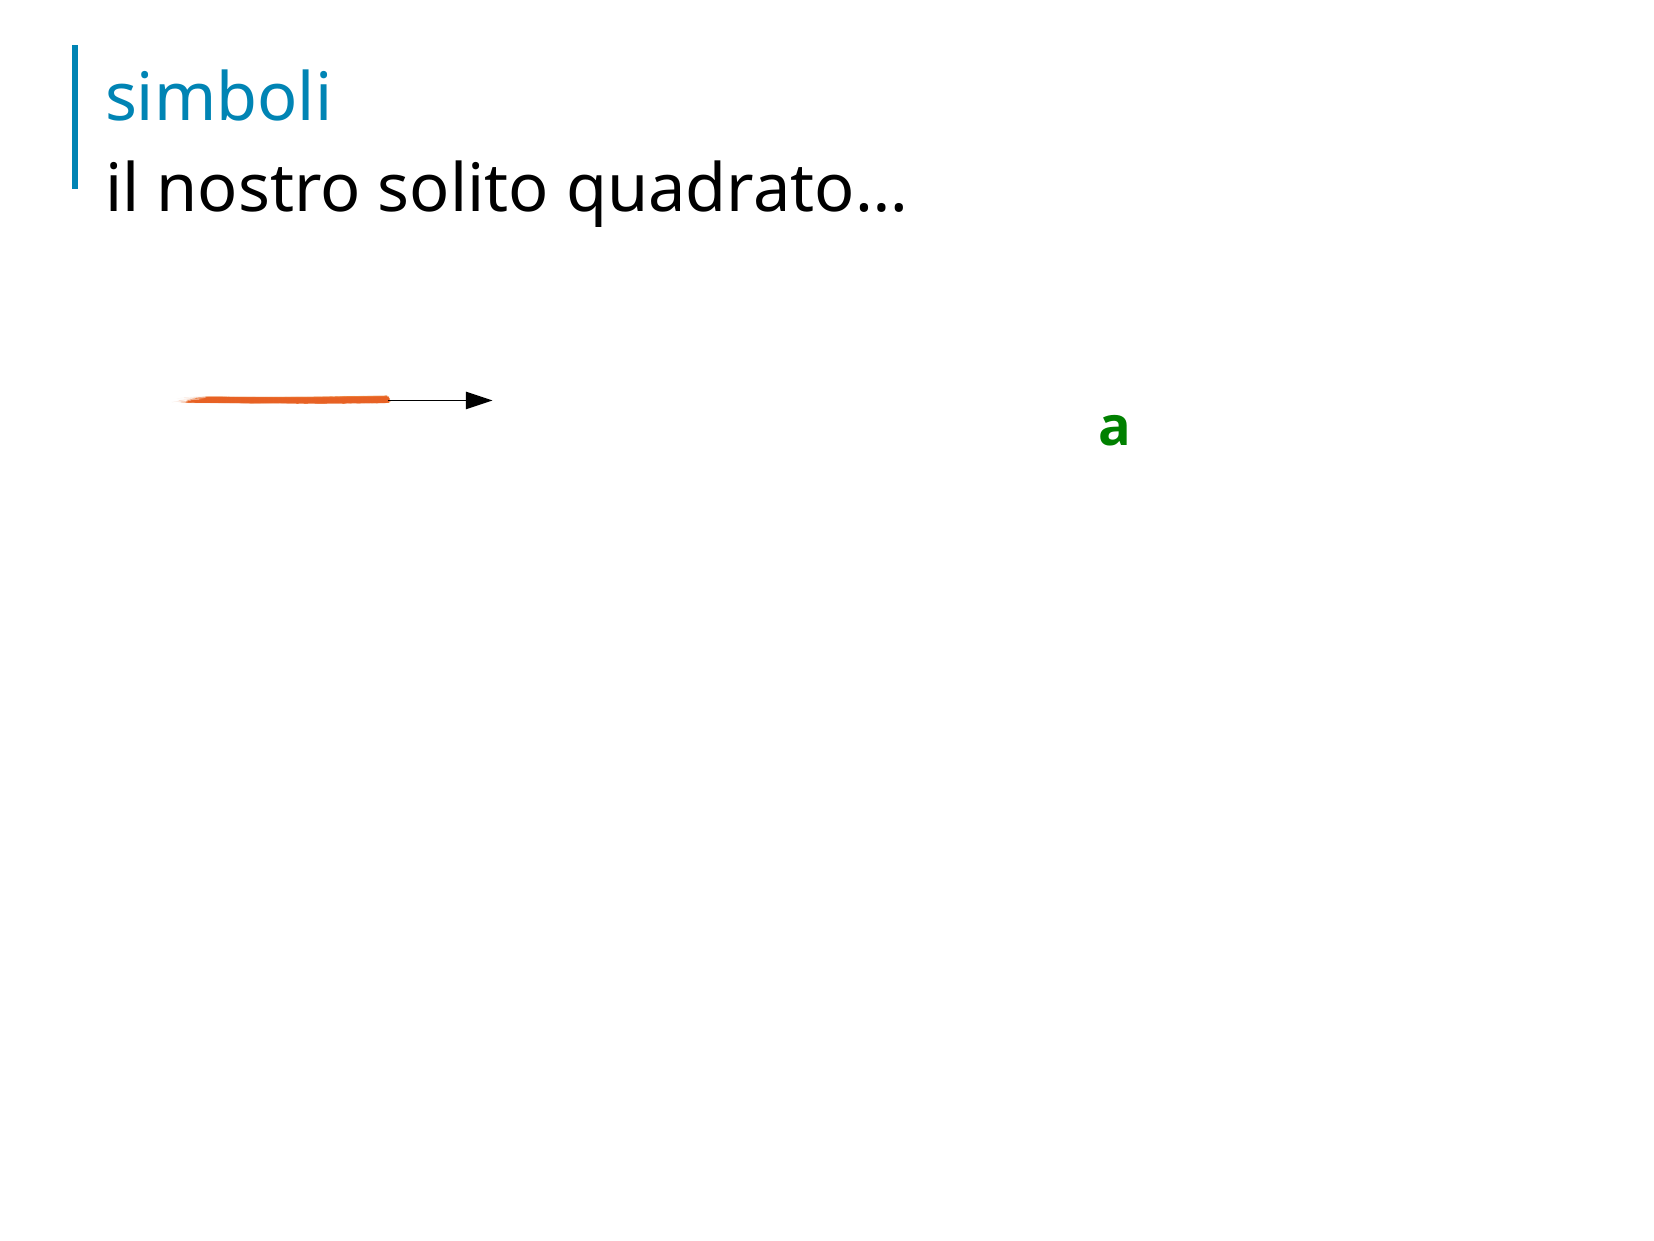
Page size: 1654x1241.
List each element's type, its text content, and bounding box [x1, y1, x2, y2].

title simboli il nostro solito quadrato… [105, 49, 1571, 200]
picture [170, 395, 391, 404]
text_box a [1083, 383, 1153, 472]
